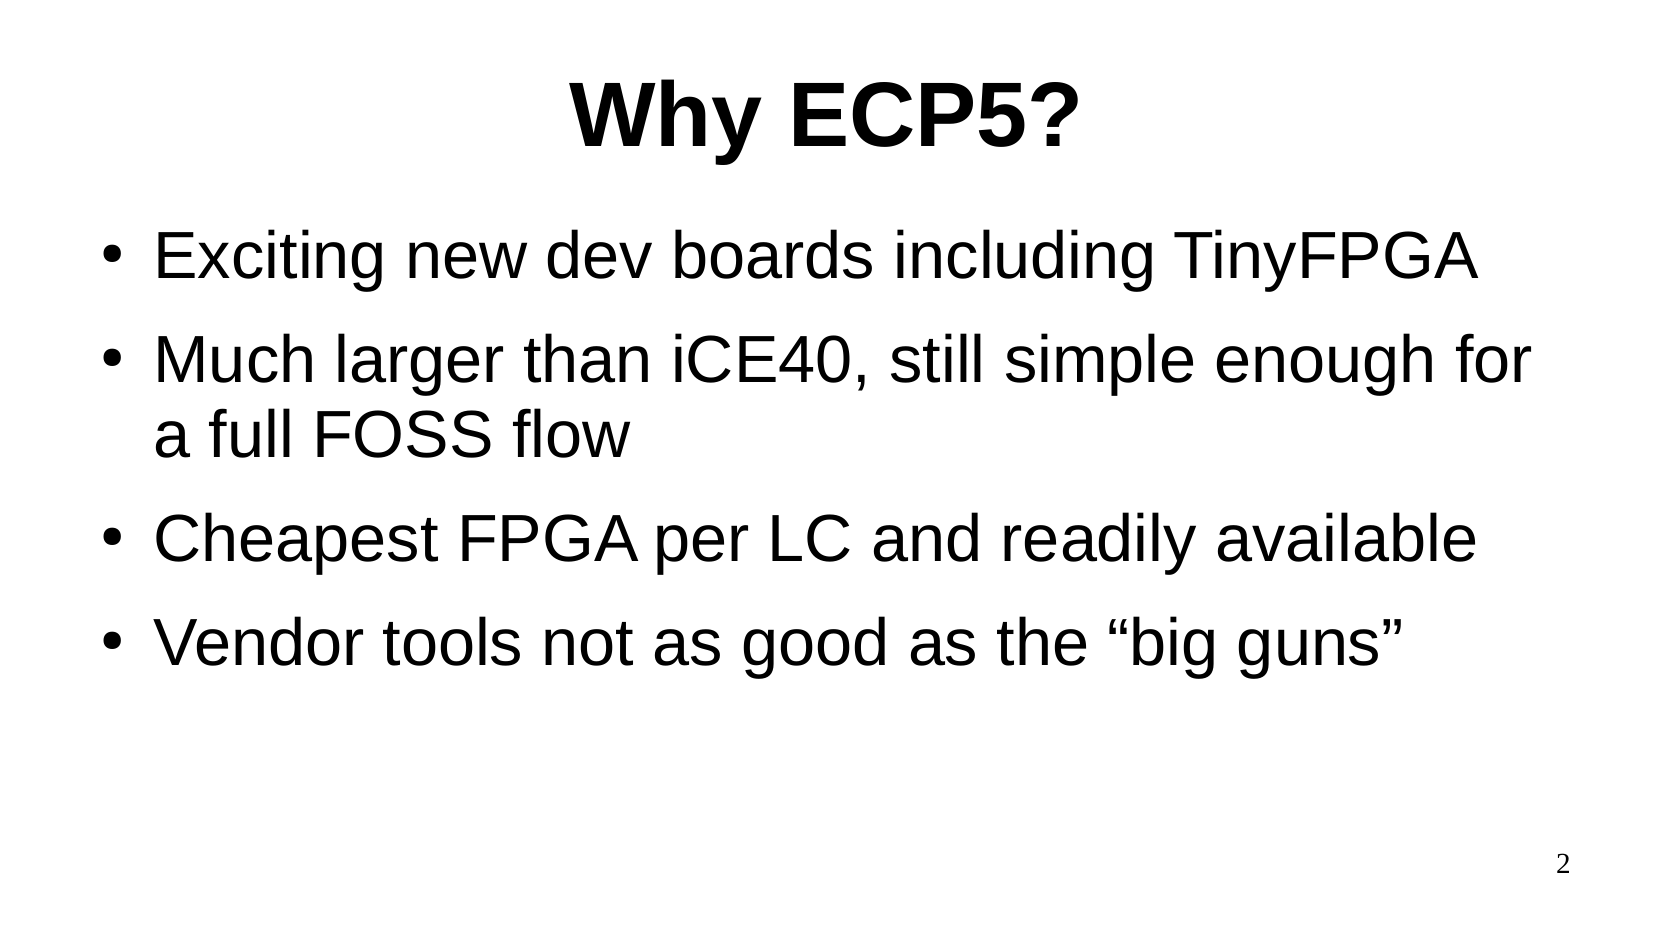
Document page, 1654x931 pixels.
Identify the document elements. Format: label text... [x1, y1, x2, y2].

list Exciting new dev boards including TinyFPGA Much larger than iCE40, still simple enough for a full FOSS flow Cheapest FPGA per LC and readily available Vendor tools not as good as the “big guns” [82, 217, 1571, 758]
title Why ECP5? [82, 37, 1571, 193]
